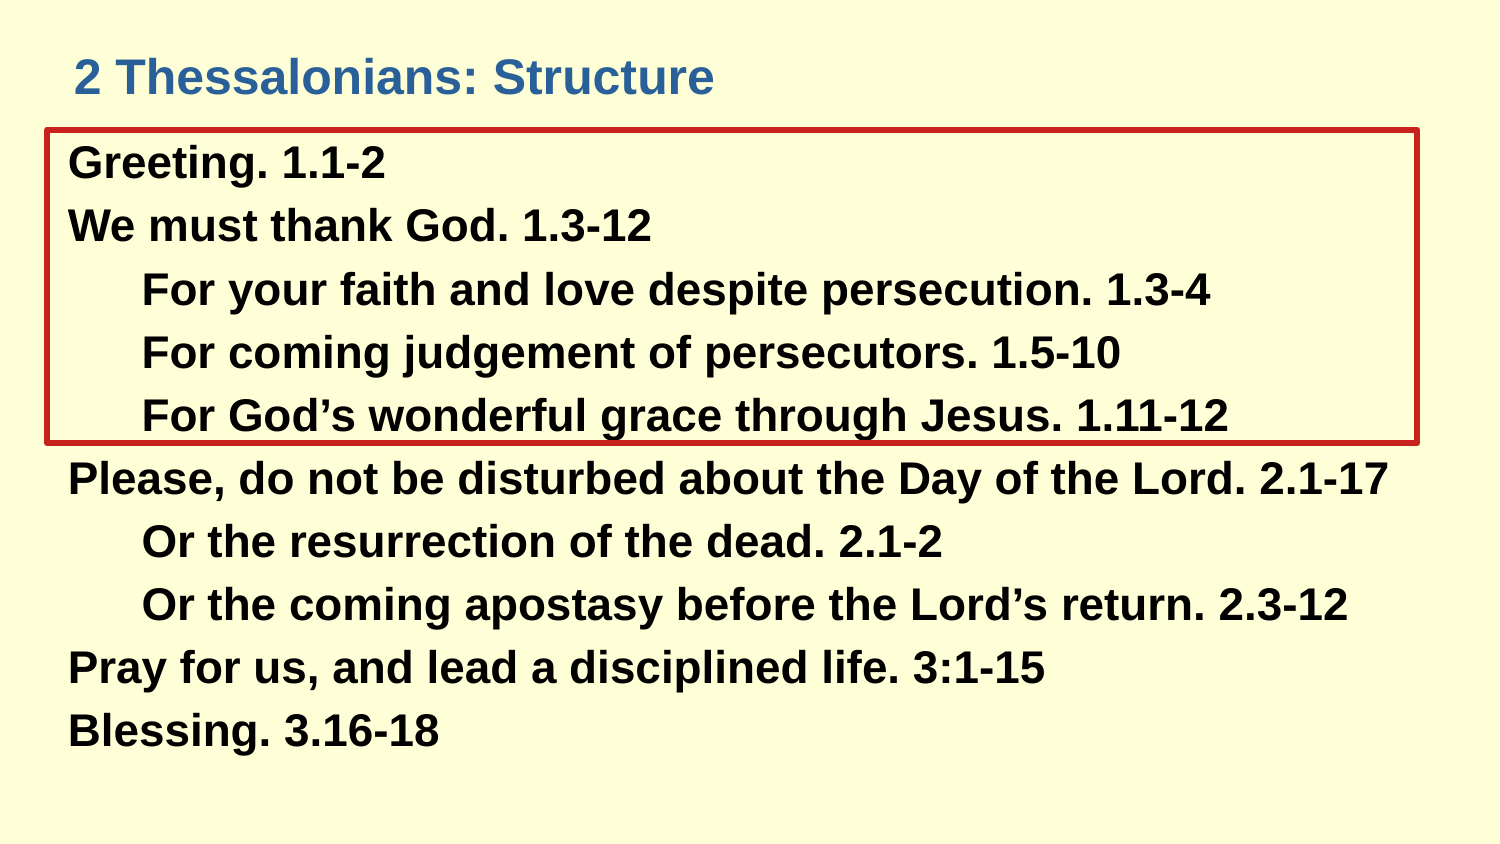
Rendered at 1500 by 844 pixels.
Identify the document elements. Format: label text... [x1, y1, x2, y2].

text_box Greeting. 1.1-2 We must thank God. 1.3-12 For your faith and love despite persecution. 1.3-4 For coming judgement of persecutors. 1.5-10 For God’s wonderful grace through Jesus. 1.11-12 Please, do not be disturbed about the Day of the Lord. 2.1-17 Or the resurrection of the dead. 2.1-2 Or the coming apostasy before the Lord’s return. 2.3-12 Pray for us, and lead a disciplined life. 3:1-15 Blessing. 3.16-18 [53, 133, 1414, 440]
text_box 2 Thessalonians: Structure [59, 41, 1447, 113]
text_box Greeting. 1.1-2 We must thank God. 1.3-12 For your faith and love despite persecution. 1.3-4 For coming judgement of persecutors. 1.5-10 For God’s wonderful grace through Jesus. 1.11-12 Please, do not be disturbed about the Day of the Lord. 2.1-17 Or the resurrection of the dead. 2.1-2 Or the coming apostasy before the Lord’s return. 2.3-12 Pray for us, and lead a disciplined life. 3:1-15 Blessing. 3.16-18 [53, 129, 1471, 768]
